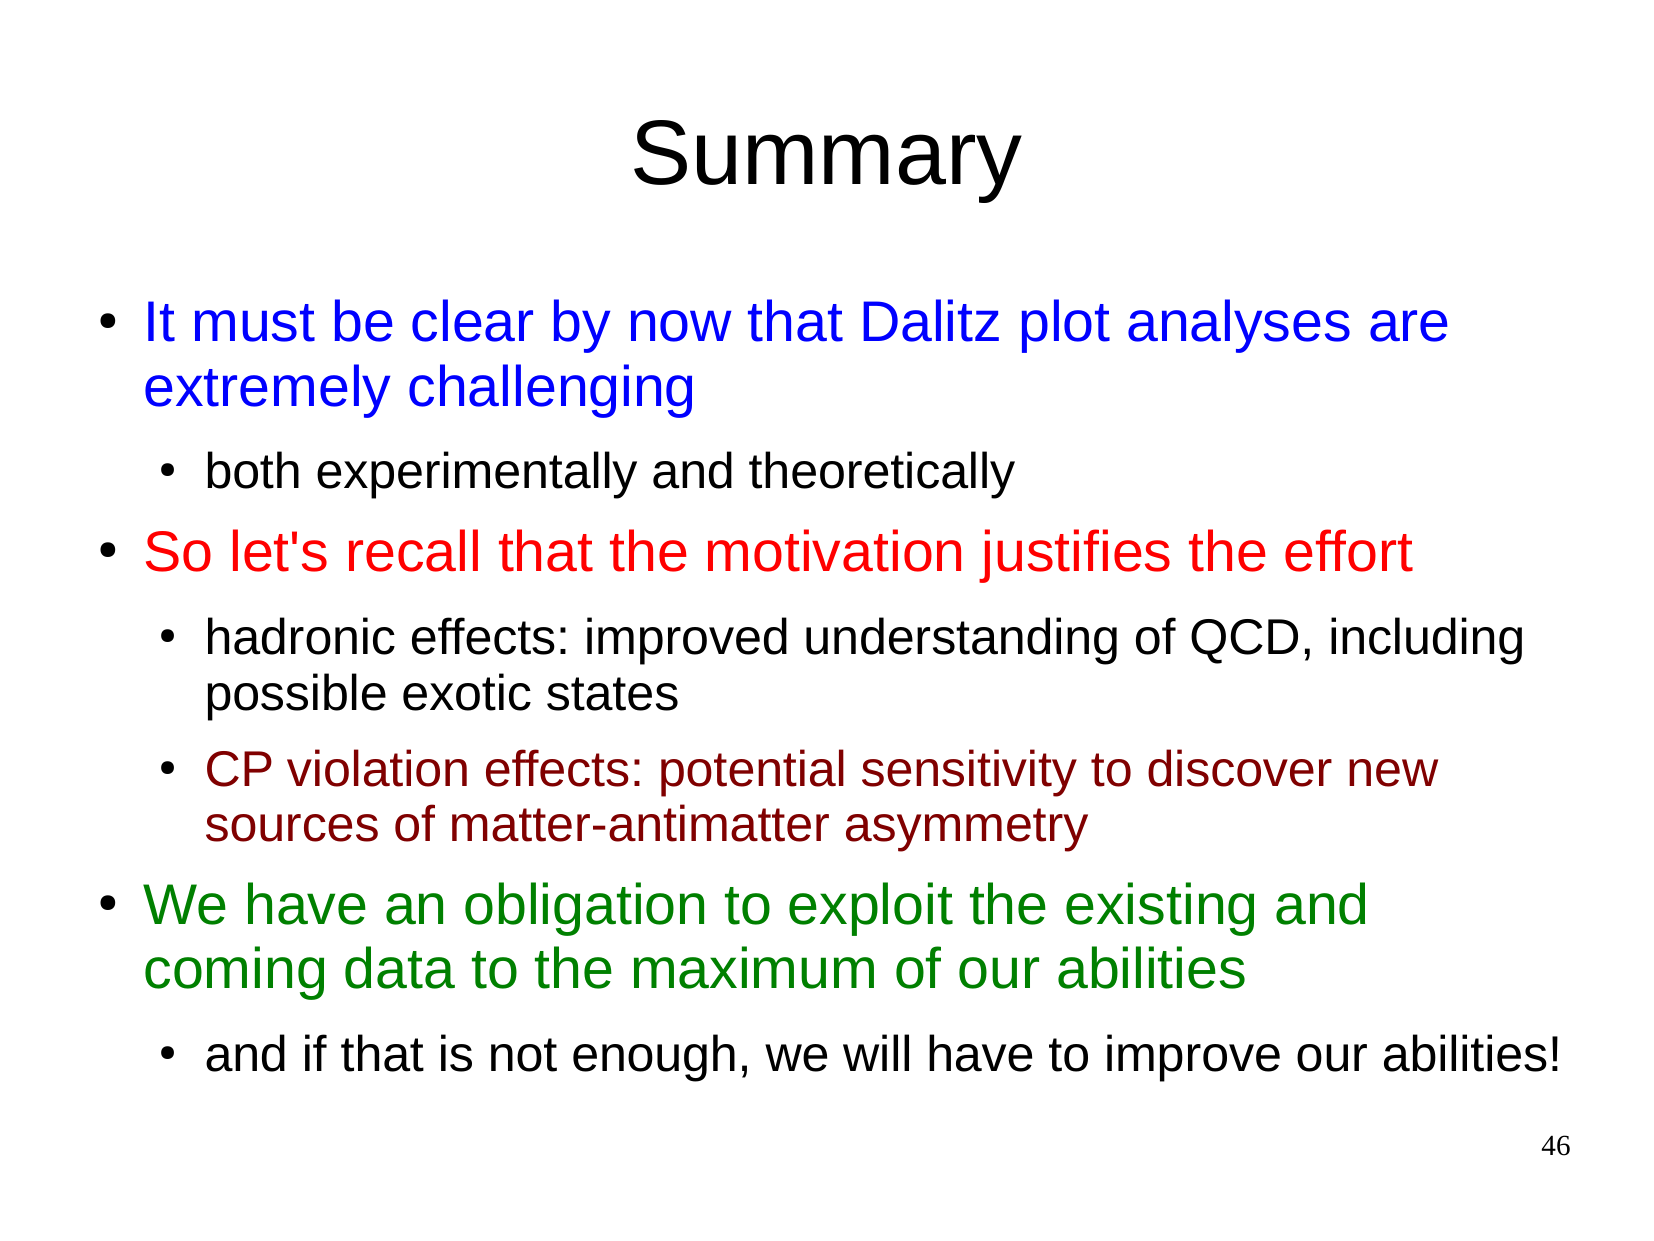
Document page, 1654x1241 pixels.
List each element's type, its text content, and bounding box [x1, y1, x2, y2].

title Summary [82, 56, 1571, 250]
list It must be clear by now that Dalitz plot analyses are extremely challenging both experimentally and theoretically So let's recall that the motivation justifies the effort hadronic effects: improved understanding of QCD, including possible exotic states CP violation effects: potential sensitivity to discover new sources of matter-antimatter asymmetry We have an obligation to exploit the existing and coming data to the maximum of our abilities and if that is not enough, we will have to improve our abilities! [82, 290, 1571, 1109]
